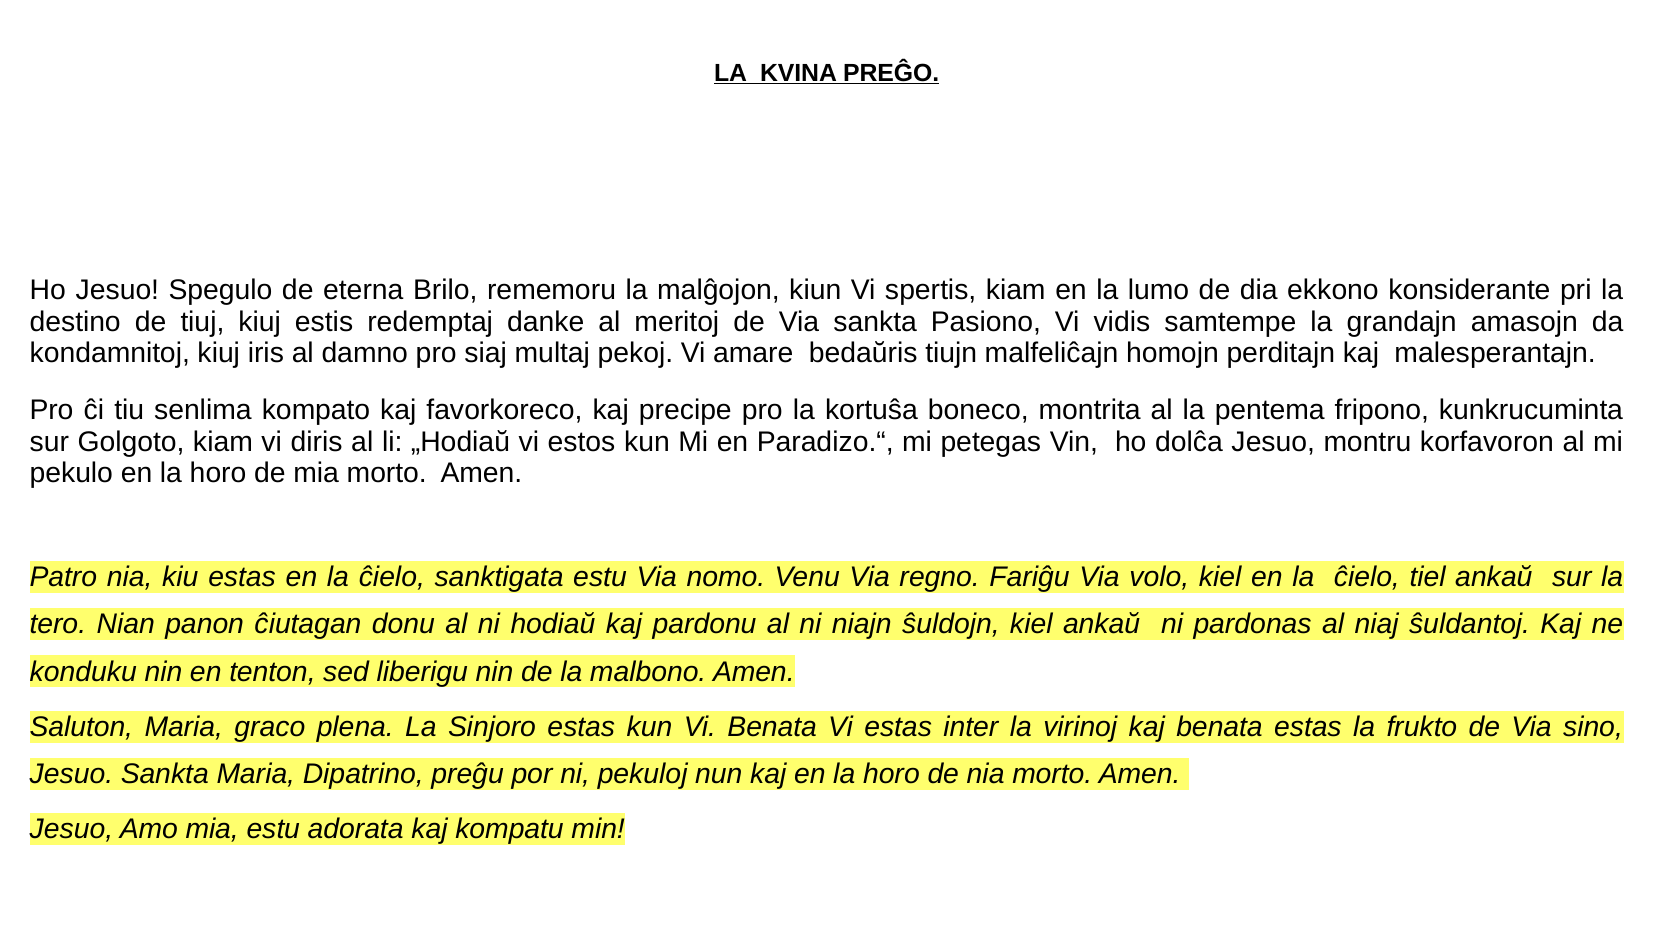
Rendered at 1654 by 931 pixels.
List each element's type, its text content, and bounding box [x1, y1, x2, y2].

list LA KVINA PREĜO. Ho Jesuo! Spegulo de eterna Brilo, rememoru la malĝojon, kiun Vi spertis, kiam en la lumo de dia ekkono konsiderante pri la destino de tiuj, kiuj estis redemptaj danke al meritoj de Via sankta Pasiono, Vi vidis samtempe la grandajn amasojn da kondamnitoj, kiuj iris al damno pro siaj multaj pekoj. Vi amare bedaŭris tiujn malfeliĉajn homojn perditajn kaj malesperantajn. Pro ĉi tiu senlima kompato kaj favorkoreco, kaj precipe pro la kortuŝa boneco, montrita al la pentema fripono, kunkrucuminta sur Golgoto, kiam vi diris al li: „Hodiaŭ vi estos kun Mi en Paradizo.“, mi petegas Vin, ho dolĉa Jesuo, montru korfavoron al mi pekulo en la horo de mia morto. Amen. Patro nia, kiu estas en la ĉielo, sanktigata estu Via nomo. Venu Via regno. Fariĝu Via volo, kiel en la ĉielo, tiel ankaŭ sur la tero. Nian panon ĉiutagan donu al ni hodiaŭ kaj pardonu al ni niajn ŝuldojn, kiel ankaŭ ni pardonas al niaj ŝuldantoj. Kaj ne konduku nin en tenton, sed liberigu nin de la malbono. Amen. Saluton, Maria, graco plena. La Sinjoro estas kun Vi. Benata Vi estas inter la virinoj kaj benata estas la frukto de Via sino, Jesuo. Sankta Maria, Dipatrino, preĝu por ni, pekuloj nun kaj en la horo de nia morto. Amen. Jesuo, Amo mia, estu adorata kaj kompatu min! [29, 59, 1625, 857]
